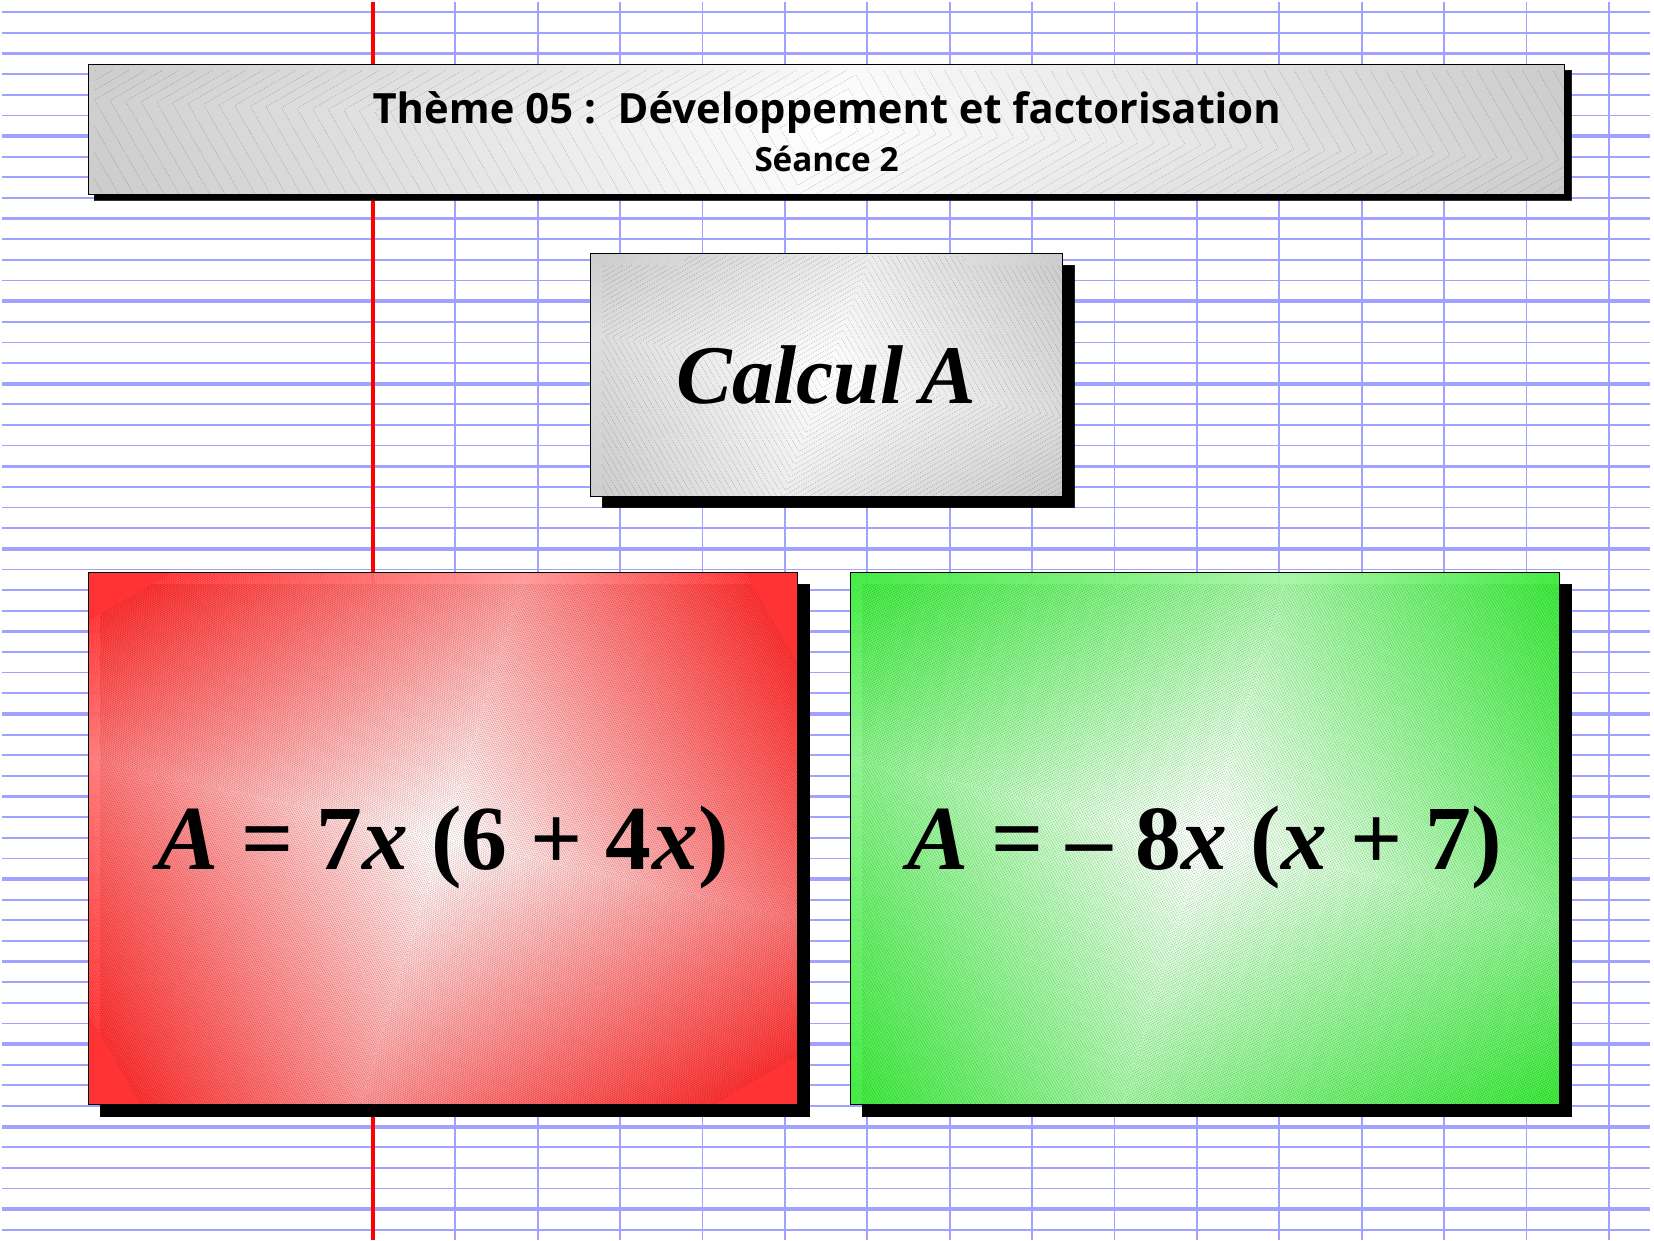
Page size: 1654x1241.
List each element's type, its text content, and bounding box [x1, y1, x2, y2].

text_box Thème 05 : Développement et factorisation Séance 2 [88, 64, 1565, 195]
text_box A = – 8x (x + 7) [850, 572, 1560, 1105]
picture [0, 0, 1654, 1241]
text_box A = 7x (6 + 4x) [88, 572, 798, 1105]
text_box Calcul A [590, 253, 1063, 497]
